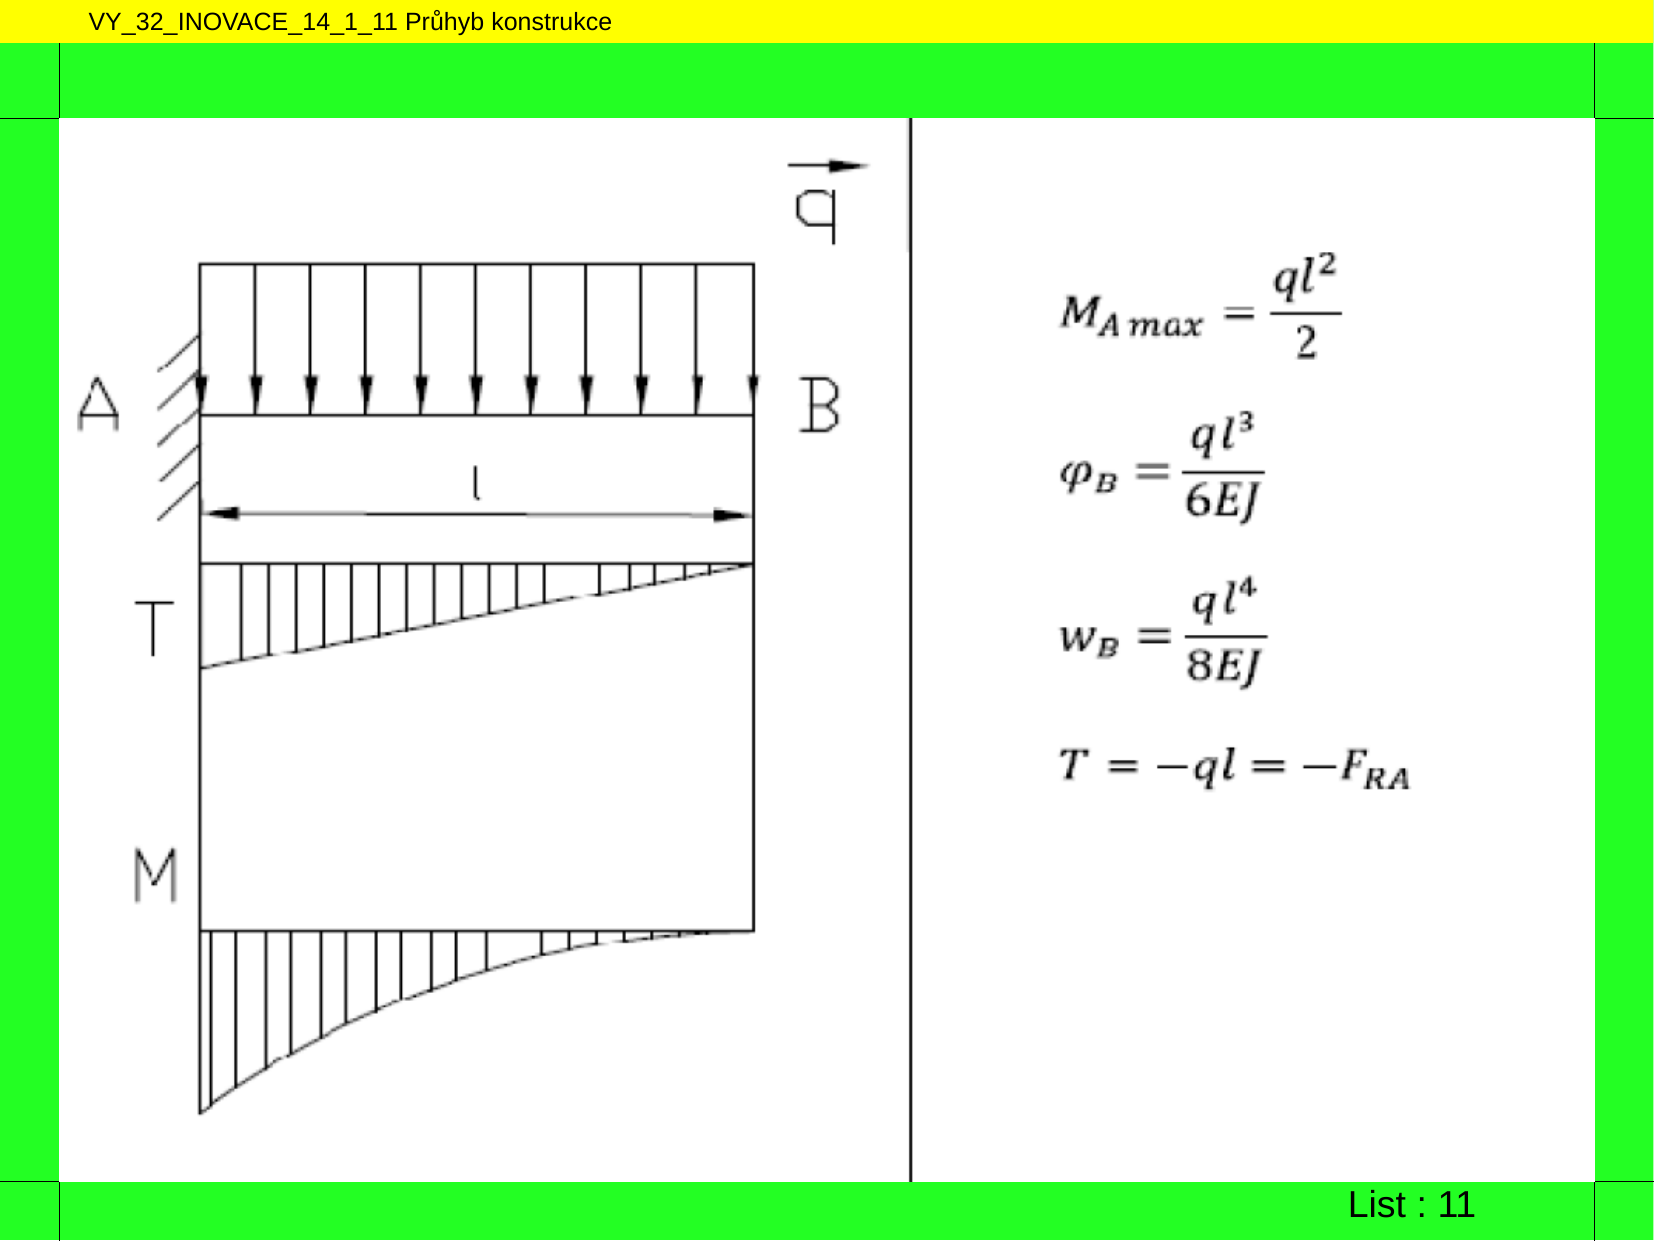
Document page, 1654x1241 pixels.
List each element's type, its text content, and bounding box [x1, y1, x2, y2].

picture [59, 118, 1595, 1182]
text_box List : <číslo> [1357, 1176, 1599, 1241]
text_box VY_32_INOVACE_14_1_11 Průhyb konstrukce [0, 0, 1654, 43]
